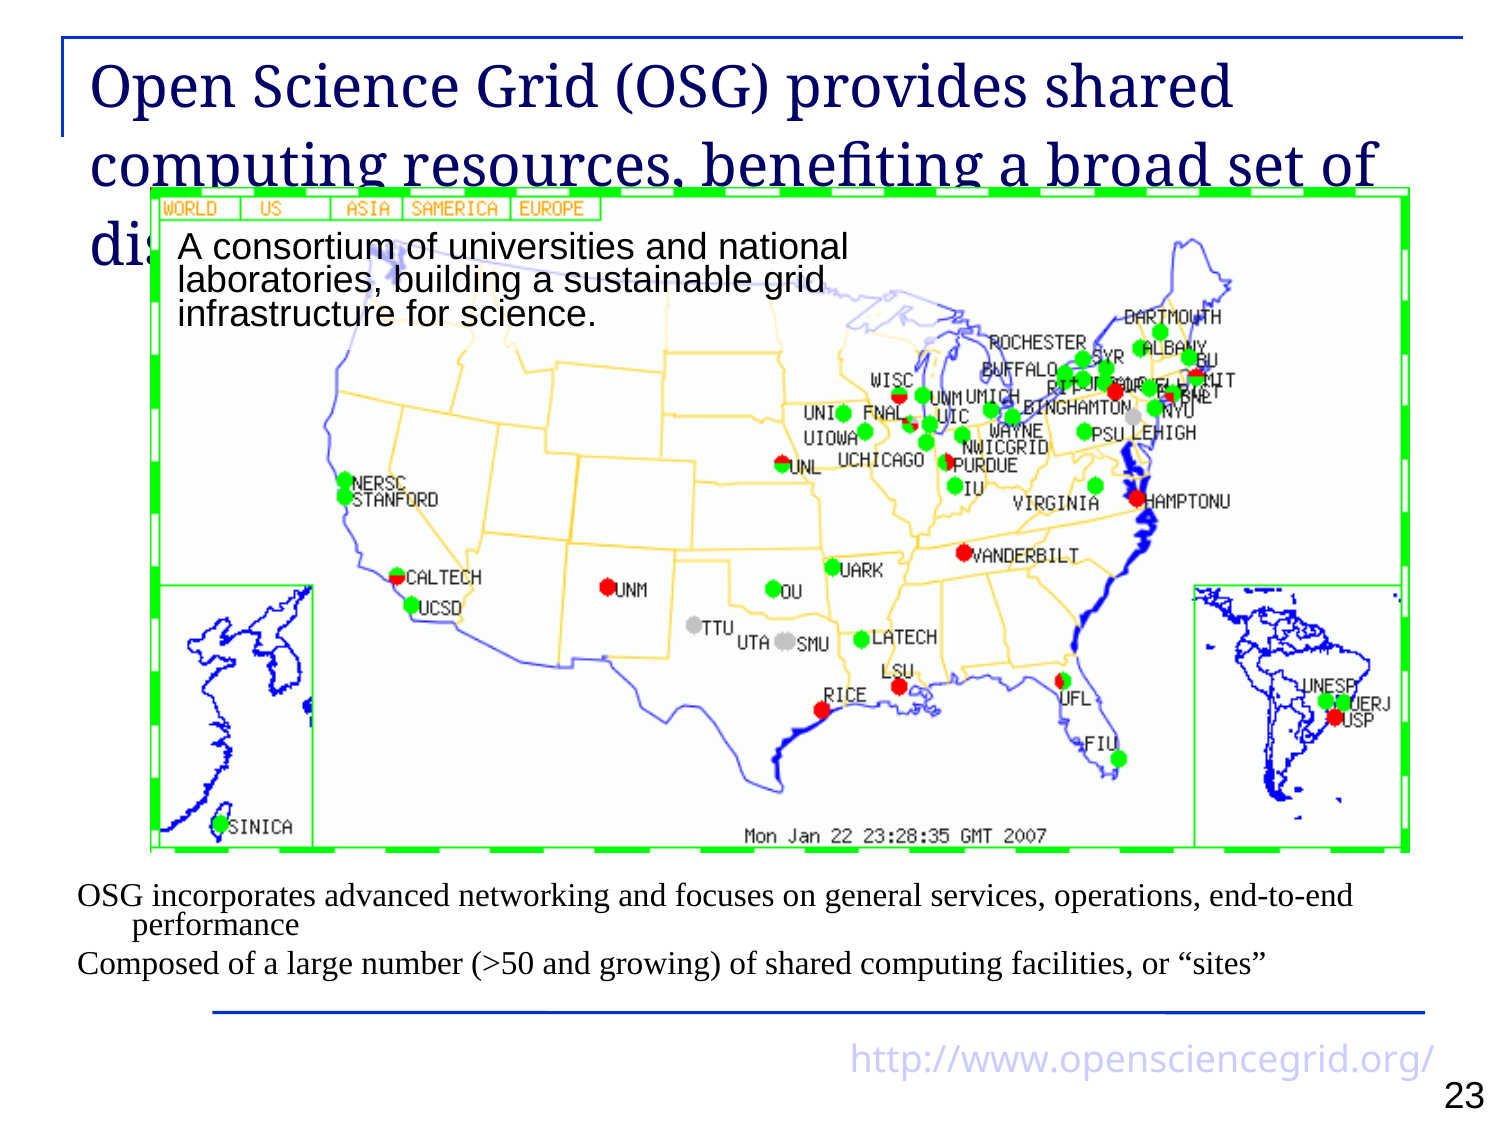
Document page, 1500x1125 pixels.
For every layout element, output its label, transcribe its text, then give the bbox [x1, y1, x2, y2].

text_box A consortium of universities and national laboratories, building a sustainable grid infrastructure for science. [162, 224, 938, 350]
list OSG incorporates advanced networking and focuses on general services, operations, end-to-end performance Composed of a large number (>50 and growing) of shared computing facilities, or “sites” [62, 875, 1463, 1026]
text_box http://www.opensciencegrid.org/ [834, 1024, 1451, 1092]
picture [150, 187, 1413, 856]
title Open Science Grid (OSG) provides shared computing resources, benefiting a broad set of disciplines [75, 37, 1500, 264]
text_box <number> [1425, 1075, 1500, 1123]
